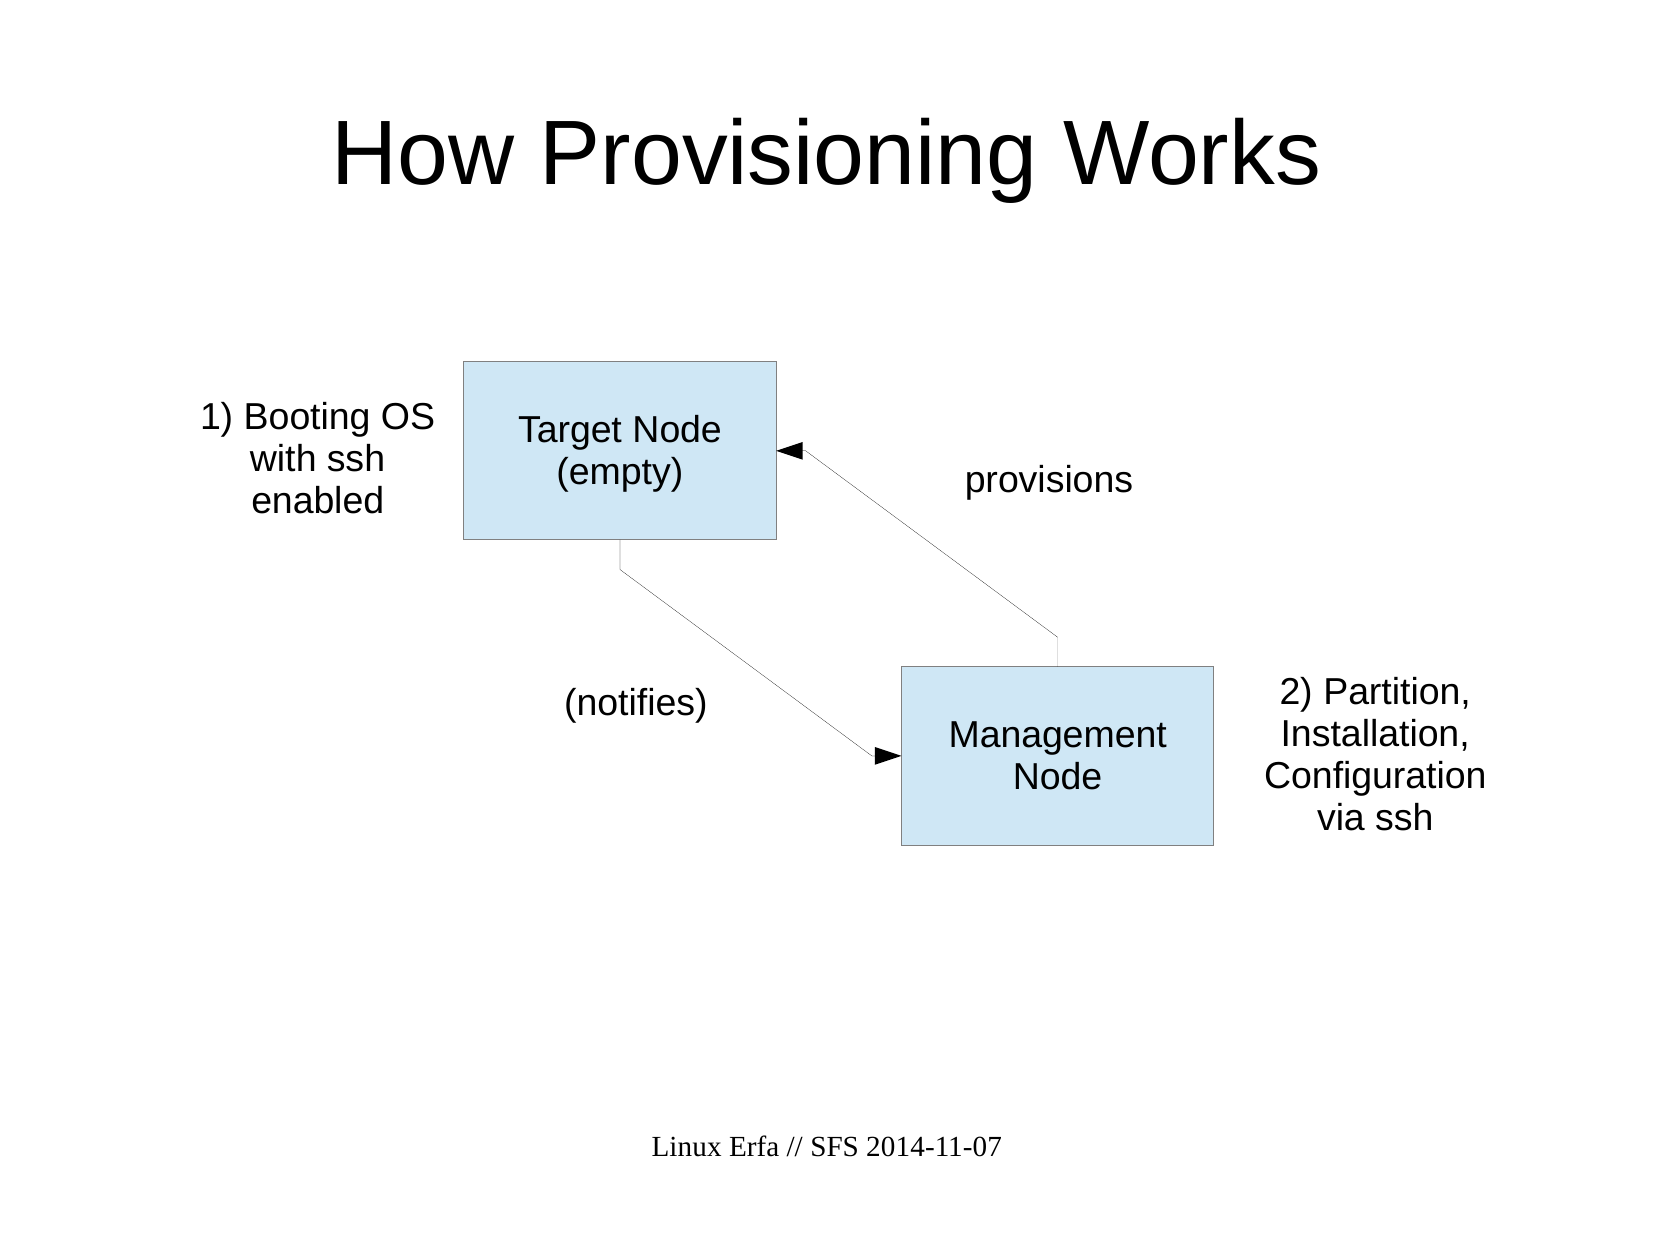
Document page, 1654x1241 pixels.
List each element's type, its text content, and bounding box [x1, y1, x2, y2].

text_box 2) Partition, Installation, Configuration via ssh [1249, 663, 1540, 851]
text_box Management Node [901, 666, 1214, 846]
text_box 1) Booting OS with ssh enabled [185, 388, 476, 530]
title How Provisioning Works [82, 49, 1571, 257]
text_box provisions [949, 450, 1193, 508]
text_box (notifies) [549, 674, 727, 749]
text_box Target Node (empty) [463, 361, 777, 540]
